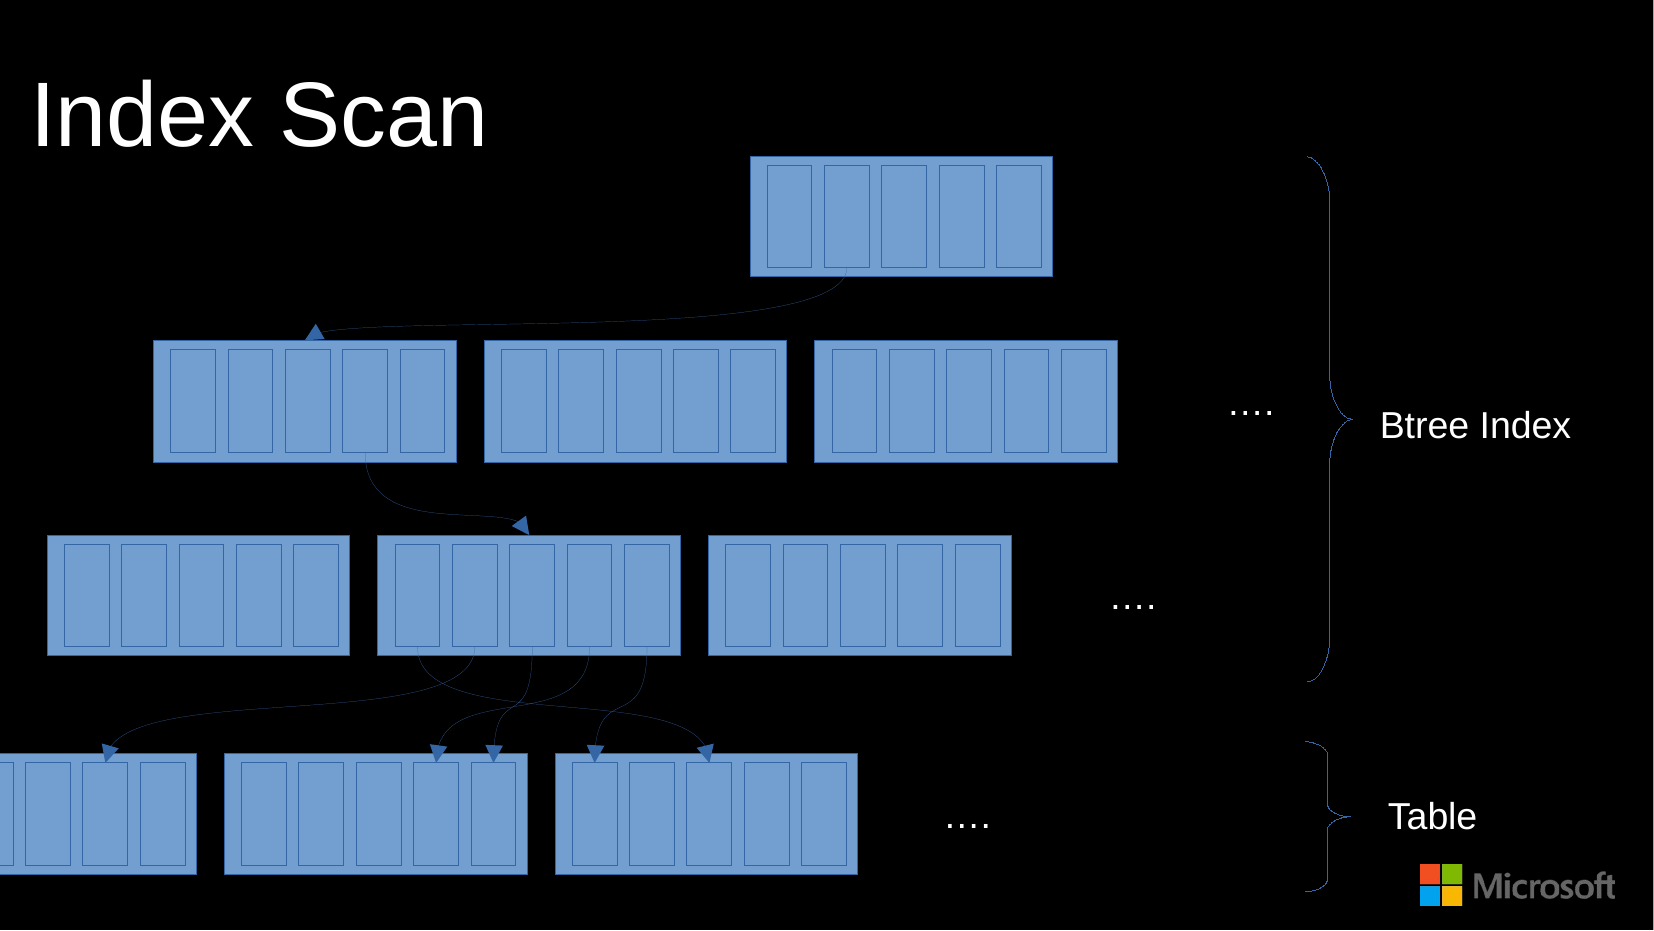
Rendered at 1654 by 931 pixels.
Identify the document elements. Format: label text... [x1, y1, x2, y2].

text_box …. [869, 755, 1065, 876]
text_box [47, 535, 350, 656]
picture [1440, 864, 1615, 906]
text_box [153, 340, 457, 463]
text_box …. [1035, 537, 1231, 658]
text_box [484, 340, 787, 463]
text_box Btree Index [1365, 396, 1636, 457]
text_box [708, 535, 1012, 656]
text_box …. [1153, 342, 1349, 463]
text_box [224, 753, 528, 875]
text_box [750, 193, 1053, 277]
text_box [377, 535, 681, 656]
text_box [0, 753, 197, 875]
text_box [814, 340, 1118, 463]
text_box [555, 753, 858, 875]
text_box Table [1365, 741, 1501, 892]
title Index Scan [30, 37, 1621, 193]
